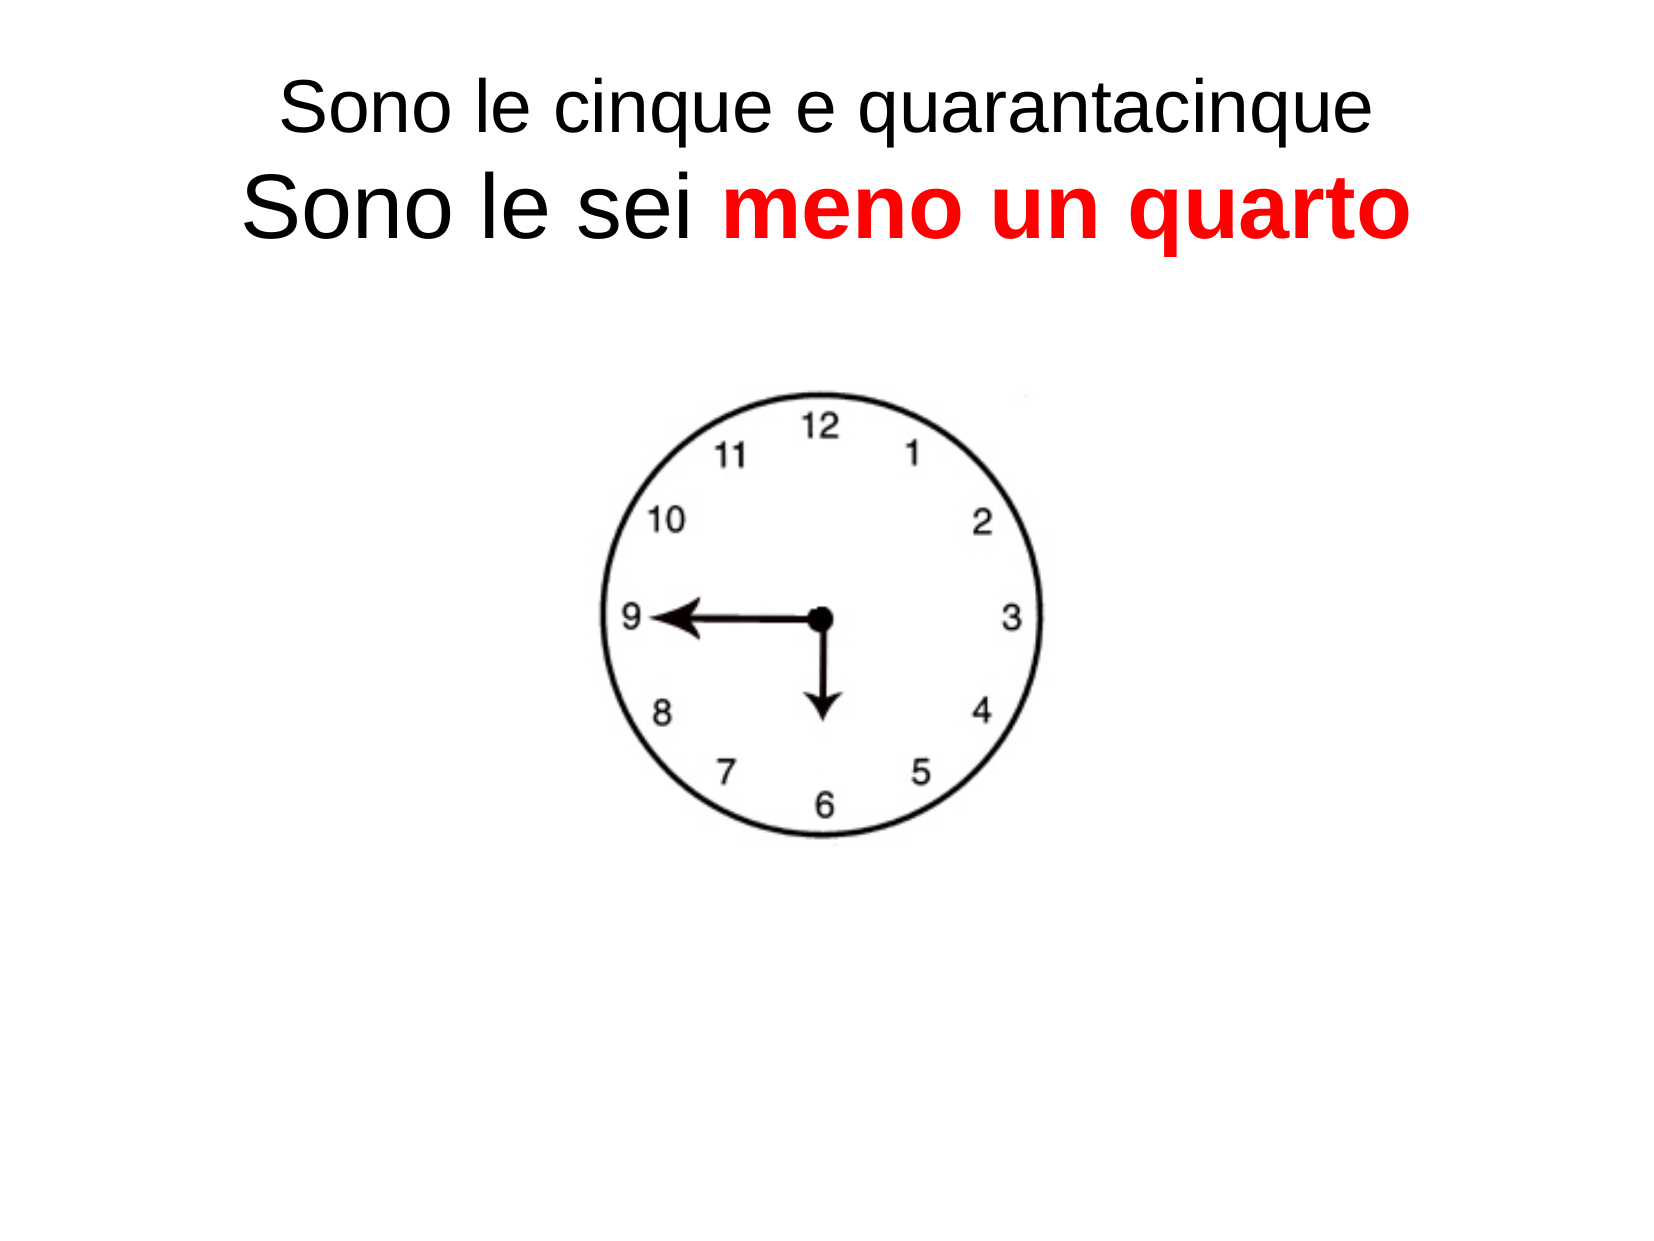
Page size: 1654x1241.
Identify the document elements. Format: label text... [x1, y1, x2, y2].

picture [574, 368, 1080, 872]
title Sono le cinque e quarantacinque Sono le sei meno un quarto [82, 49, 1571, 257]
